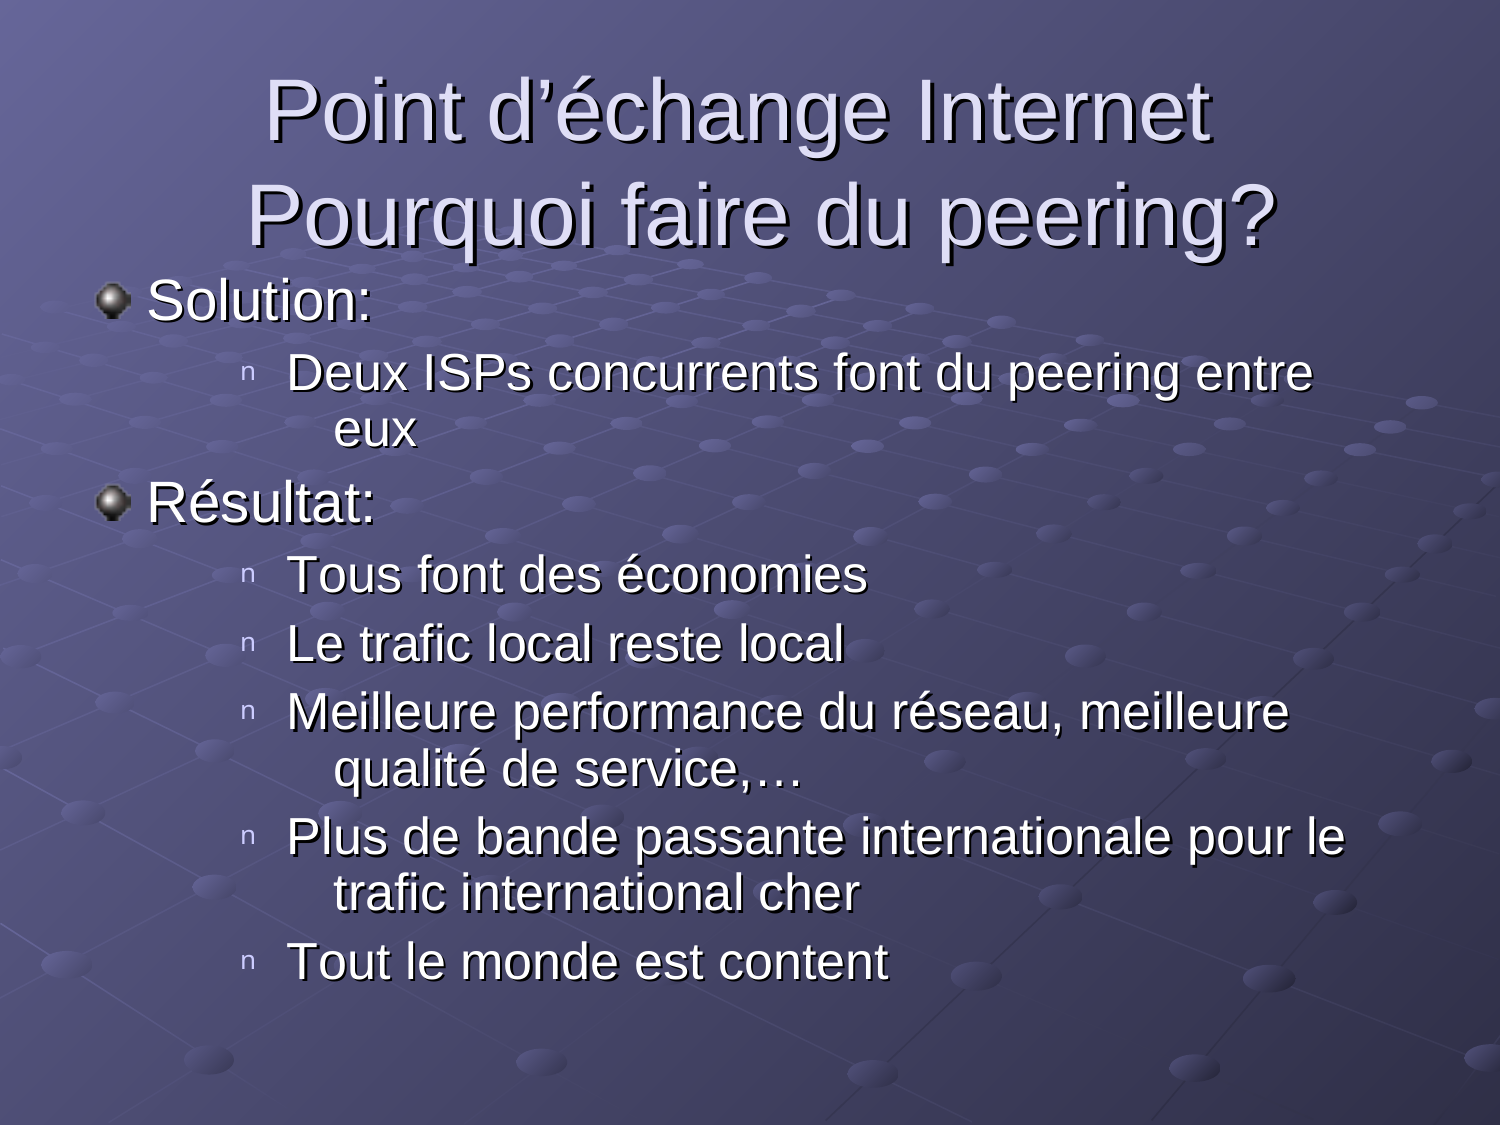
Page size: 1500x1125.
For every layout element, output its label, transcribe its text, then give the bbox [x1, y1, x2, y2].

list Solution: Deux ISPs concurrents font du peering entre eux Résultat: Tous font des économies Le trafic local reste local Meilleure performance du réseau, meilleure qualité de service,… Plus de bande passante internationale pour le trafic international cher Tout le monde est content [75, 262, 1426, 1007]
title Point d’échange Internet Pourquoi faire du peering? [75, 45, 1426, 233]
